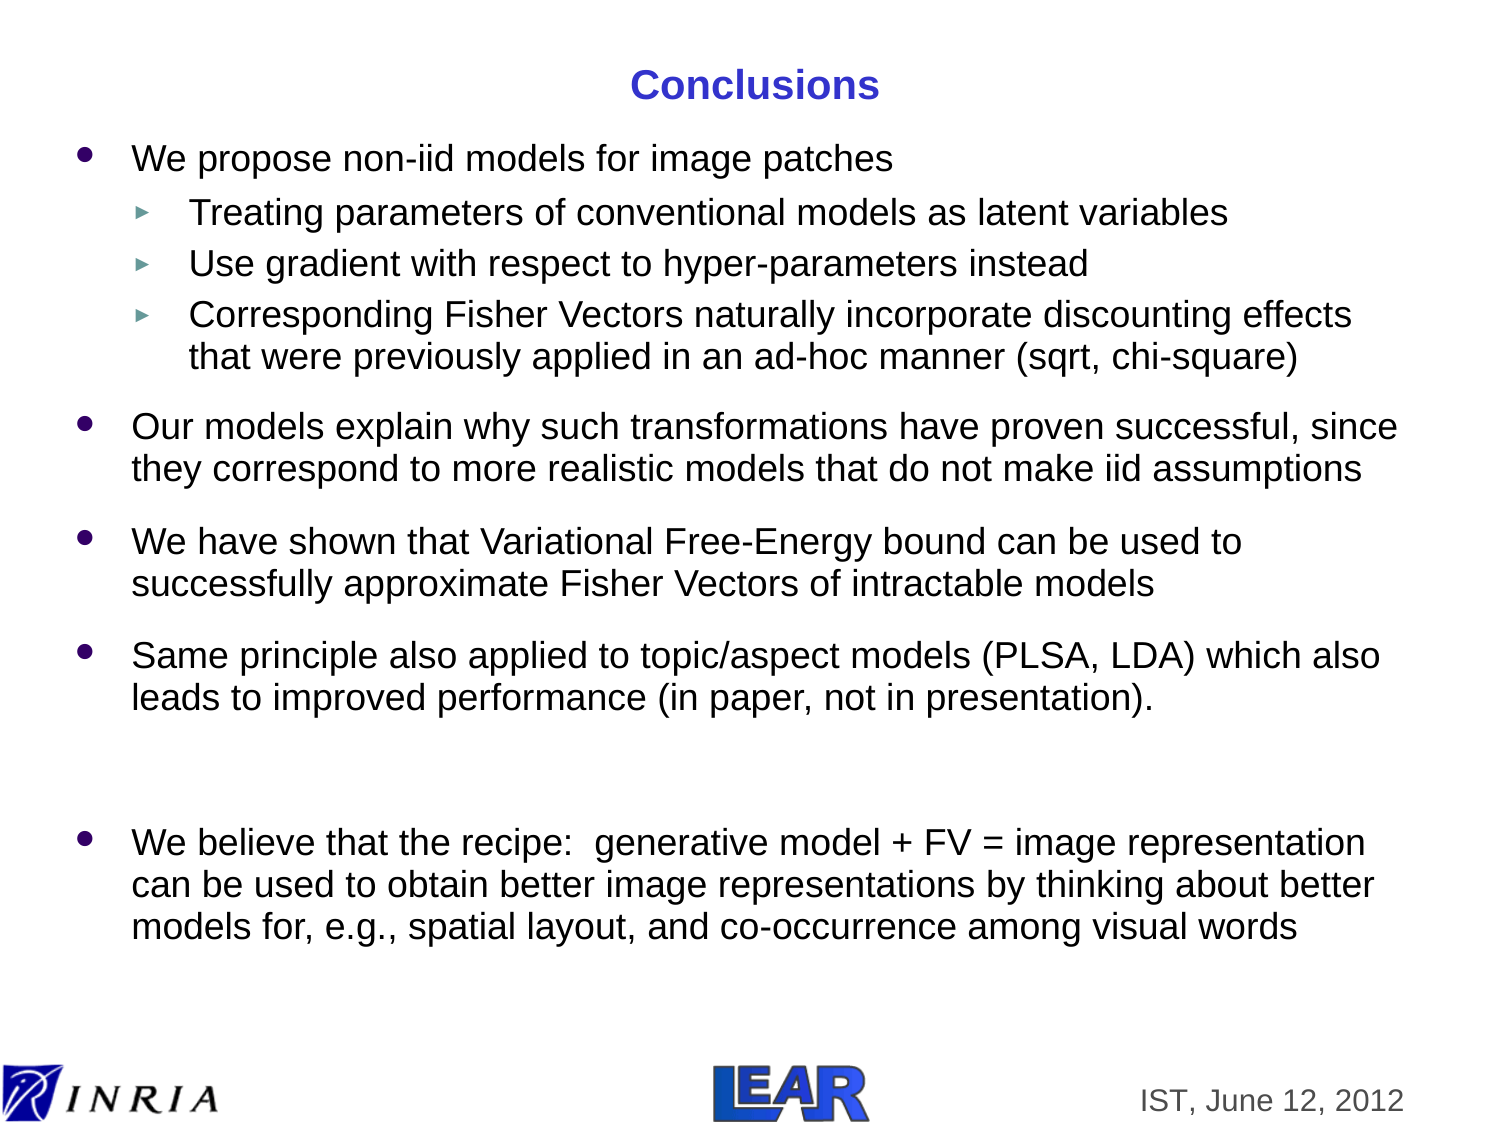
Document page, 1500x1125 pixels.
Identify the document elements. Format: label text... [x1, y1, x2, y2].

picture [709, 1063, 872, 1124]
picture [0, 1050, 361, 1125]
list We propose non-iid models for image patches Treating parameters of conventional models as latent variables Use gradient with respect to hyper-parameters instead Corresponding Fisher Vectors naturally incorporate discounting effects that were previously applied in an ad-hoc manner (sqrt, chi-square) Our models explain why such transformations have proven successful, since they correspond to more realistic models that do not make iid assumptions We have shown that Variational Free-Energy bound can be used to successfully approximate Fisher Vectors of intractable models Same principle also applied to topic/aspect models (PLSA, LDA) which also leads to improved performance (in paper, not in presentation). We believe that the recipe: generative model + FV = image representation can be used to obtain better image representations by thinking about better models for, e.g., spatial layout, and co-occurrence among visual words [75, 137, 1425, 1020]
title Conclusions [51, 46, 1459, 123]
